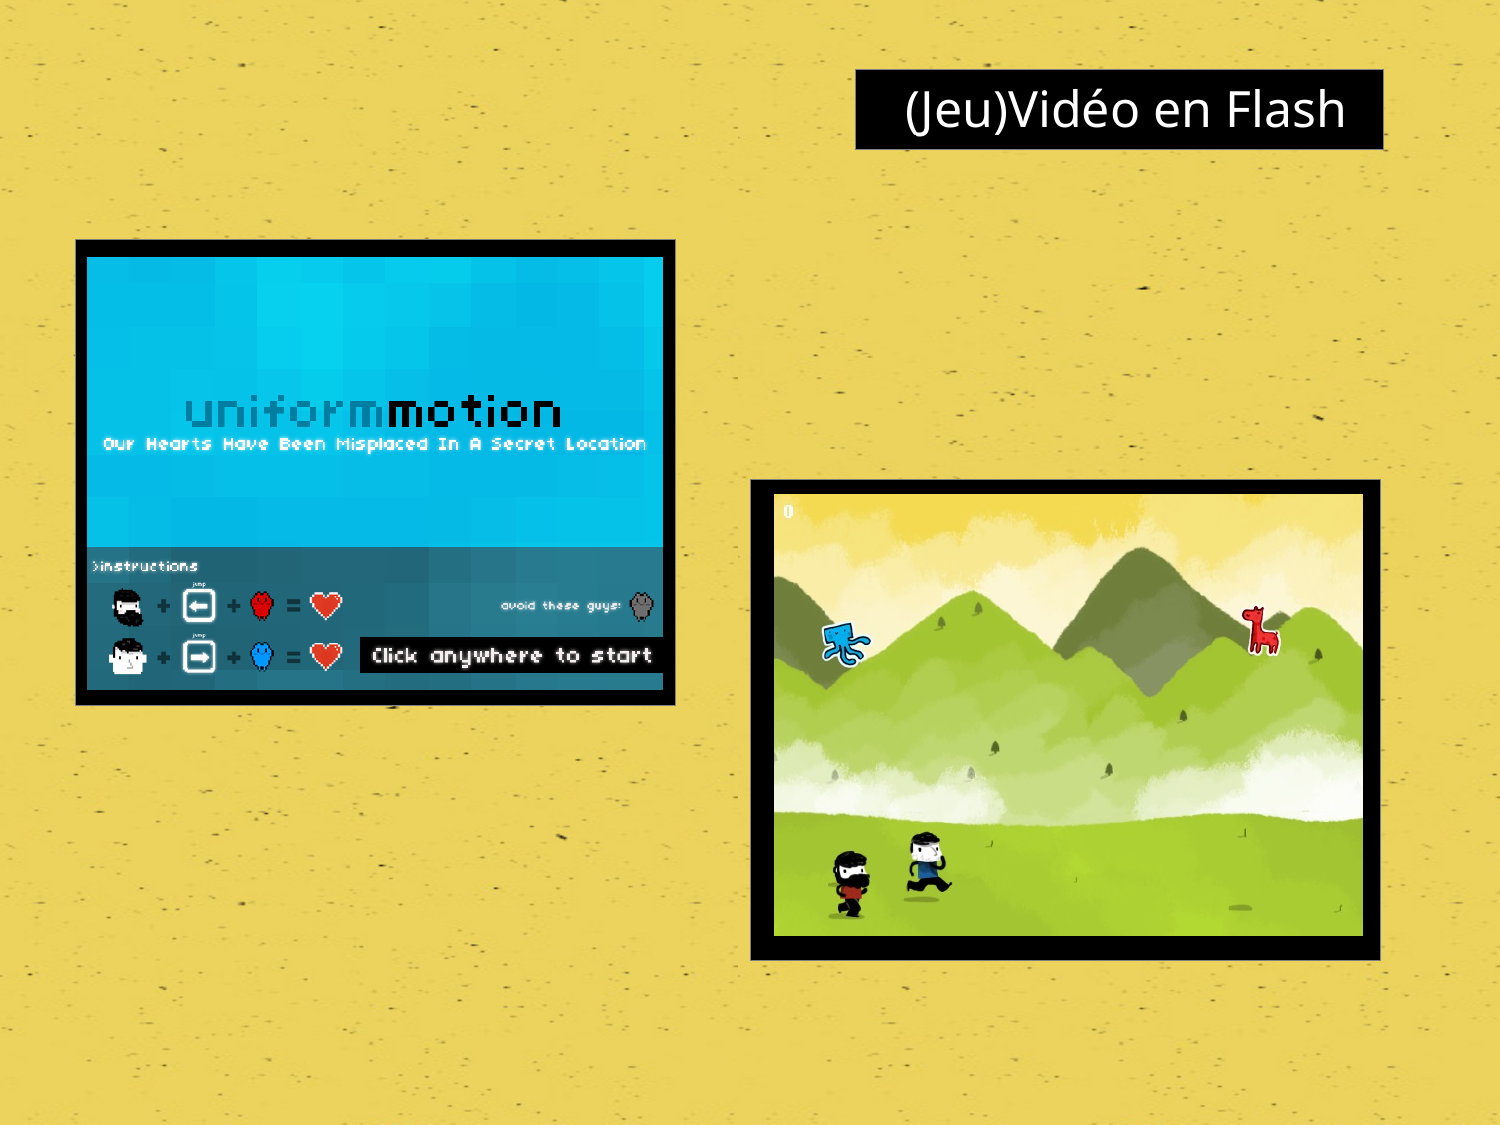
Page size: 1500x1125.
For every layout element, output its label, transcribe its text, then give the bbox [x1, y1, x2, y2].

text_box [855, 69, 1384, 150]
picture [0, 0, 1500, 1125]
text_box [750, 479, 1381, 961]
text_box (Jeu)Vidéo en Flash [890, 69, 1363, 146]
text_box [75, 239, 676, 706]
